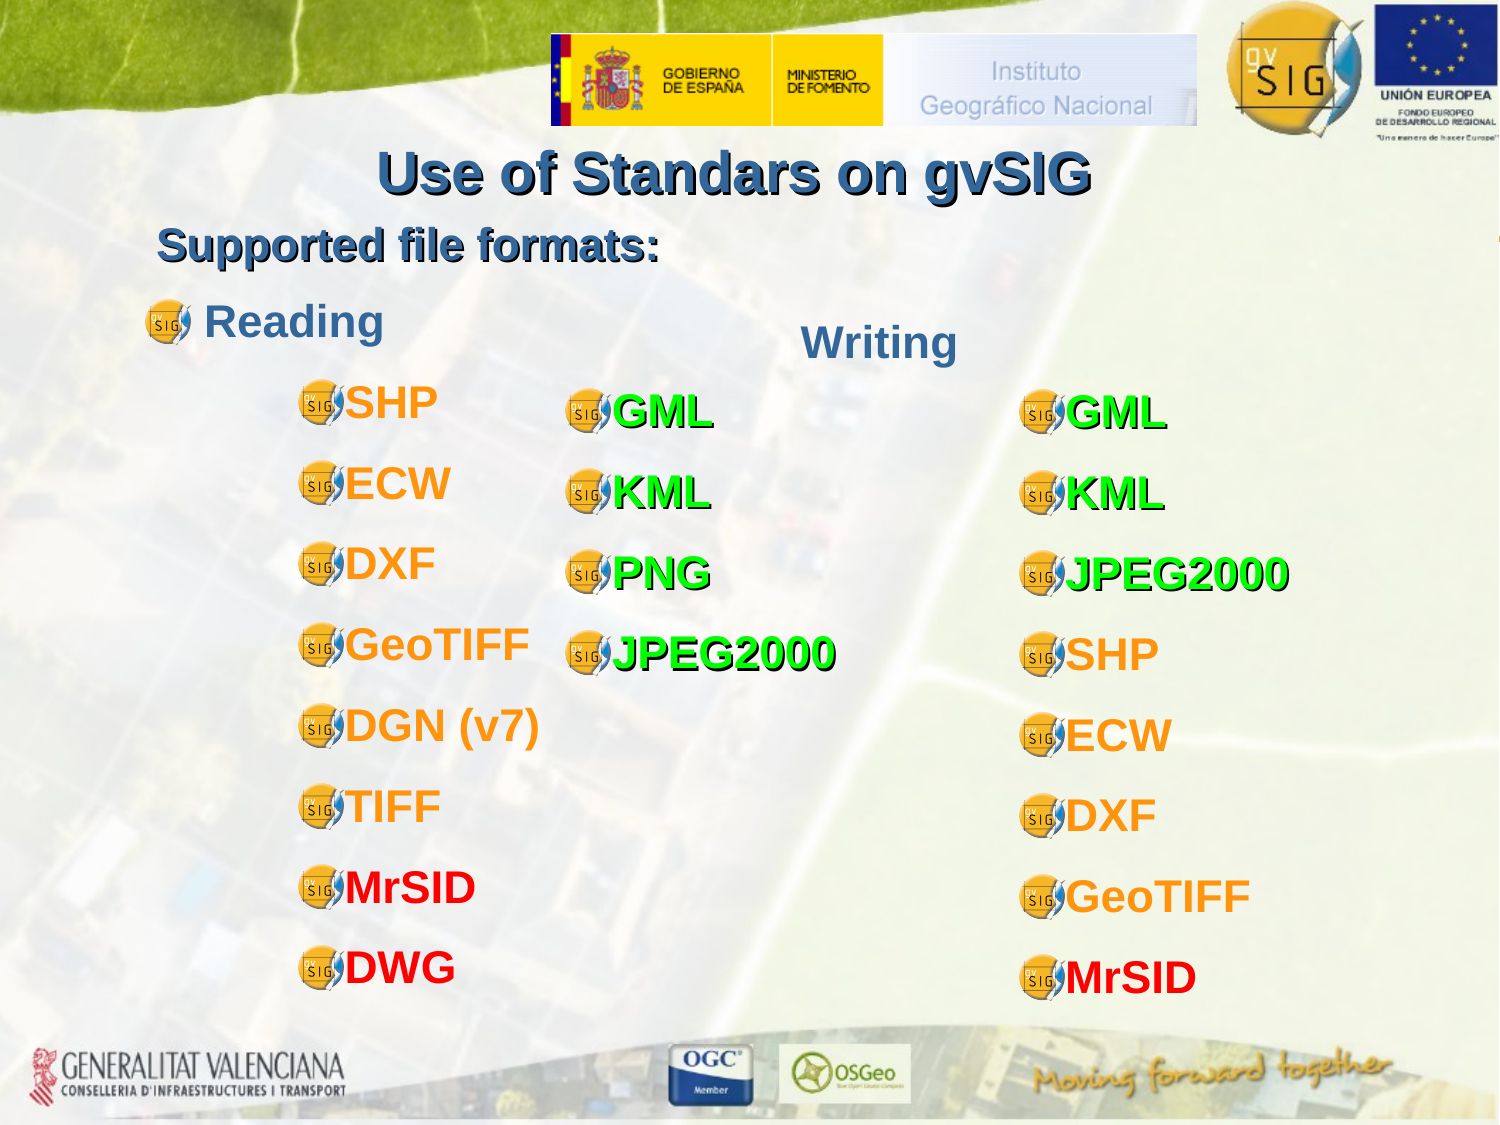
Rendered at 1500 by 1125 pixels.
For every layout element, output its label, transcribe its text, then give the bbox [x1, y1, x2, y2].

text_box GML KML PNG JPEG2000 [470, 385, 770, 889]
text_box Reading SHP ECW DXF GeoTIFF DGN (v7) TIFF MrSID DWG [49, 227, 589, 994]
picture [0, 0, 1499, 1125]
text_box Use of Standars on gvSIG [207, 142, 1261, 210]
text_box Writing GML KML JPEG2000 SHP ECW DXF GeoTIFF MrSID [770, 248, 1309, 1004]
text_box Supported file formats: [141, 213, 1405, 280]
